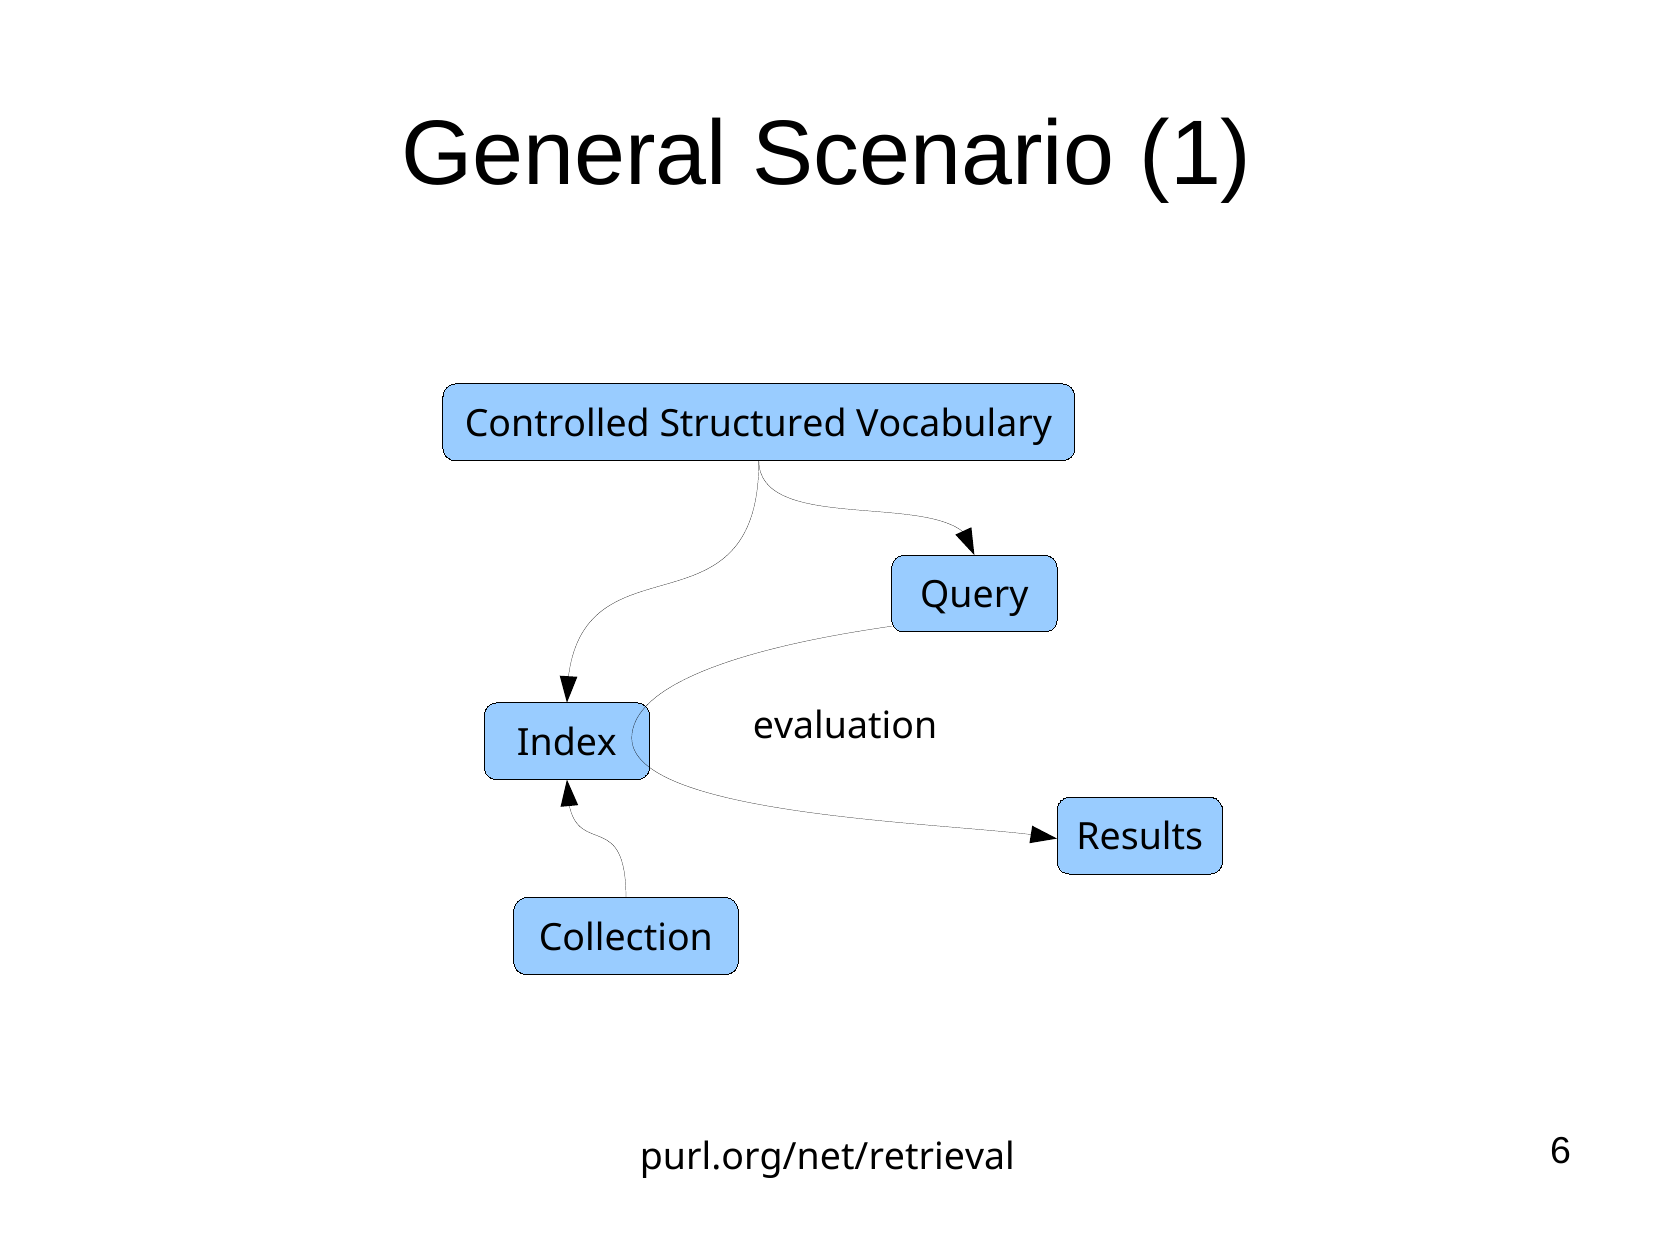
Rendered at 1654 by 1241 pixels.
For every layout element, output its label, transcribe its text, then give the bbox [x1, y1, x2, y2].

text_box Controlled Structured Vocabulary [442, 383, 1075, 461]
title General Scenario (1) [82, 49, 1571, 257]
text_box Query [891, 555, 1058, 632]
text_box Index [484, 702, 650, 780]
text_box Collection [513, 897, 739, 975]
text_box evaluation [738, 690, 943, 759]
text_box Results [1057, 797, 1223, 875]
